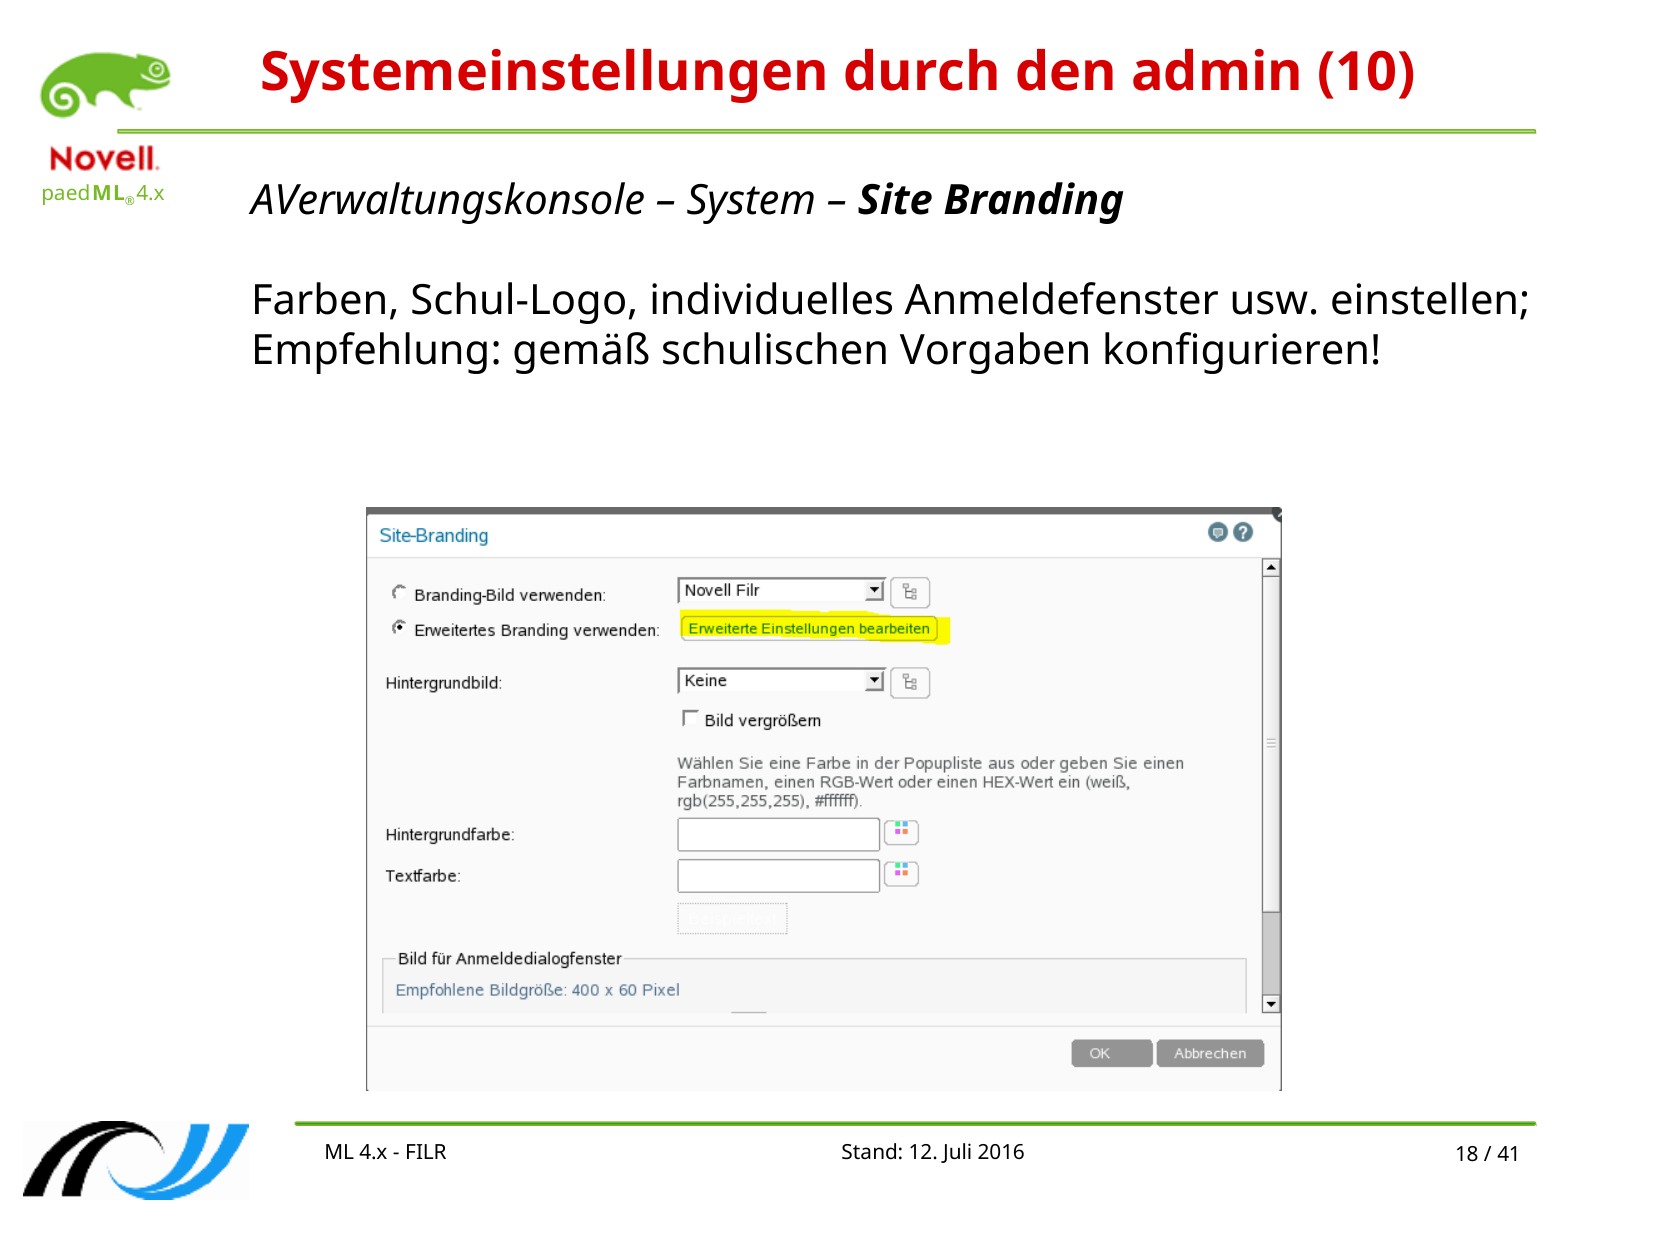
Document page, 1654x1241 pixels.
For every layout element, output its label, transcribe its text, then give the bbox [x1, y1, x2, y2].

title Systemeinstellungen durch den admin (10) [259, 17, 1534, 121]
picture [26, 35, 184, 193]
text_box Verwaltungskonsole – System – Site Branding Farben, Schul-Logo, individuelles Anmeldefenster usw. einstellen; Empfehlung: gemäß schulischen Vorgaben konfigurieren! [236, 165, 1583, 473]
picture [23, 1121, 249, 1200]
picture [366, 507, 1282, 1091]
